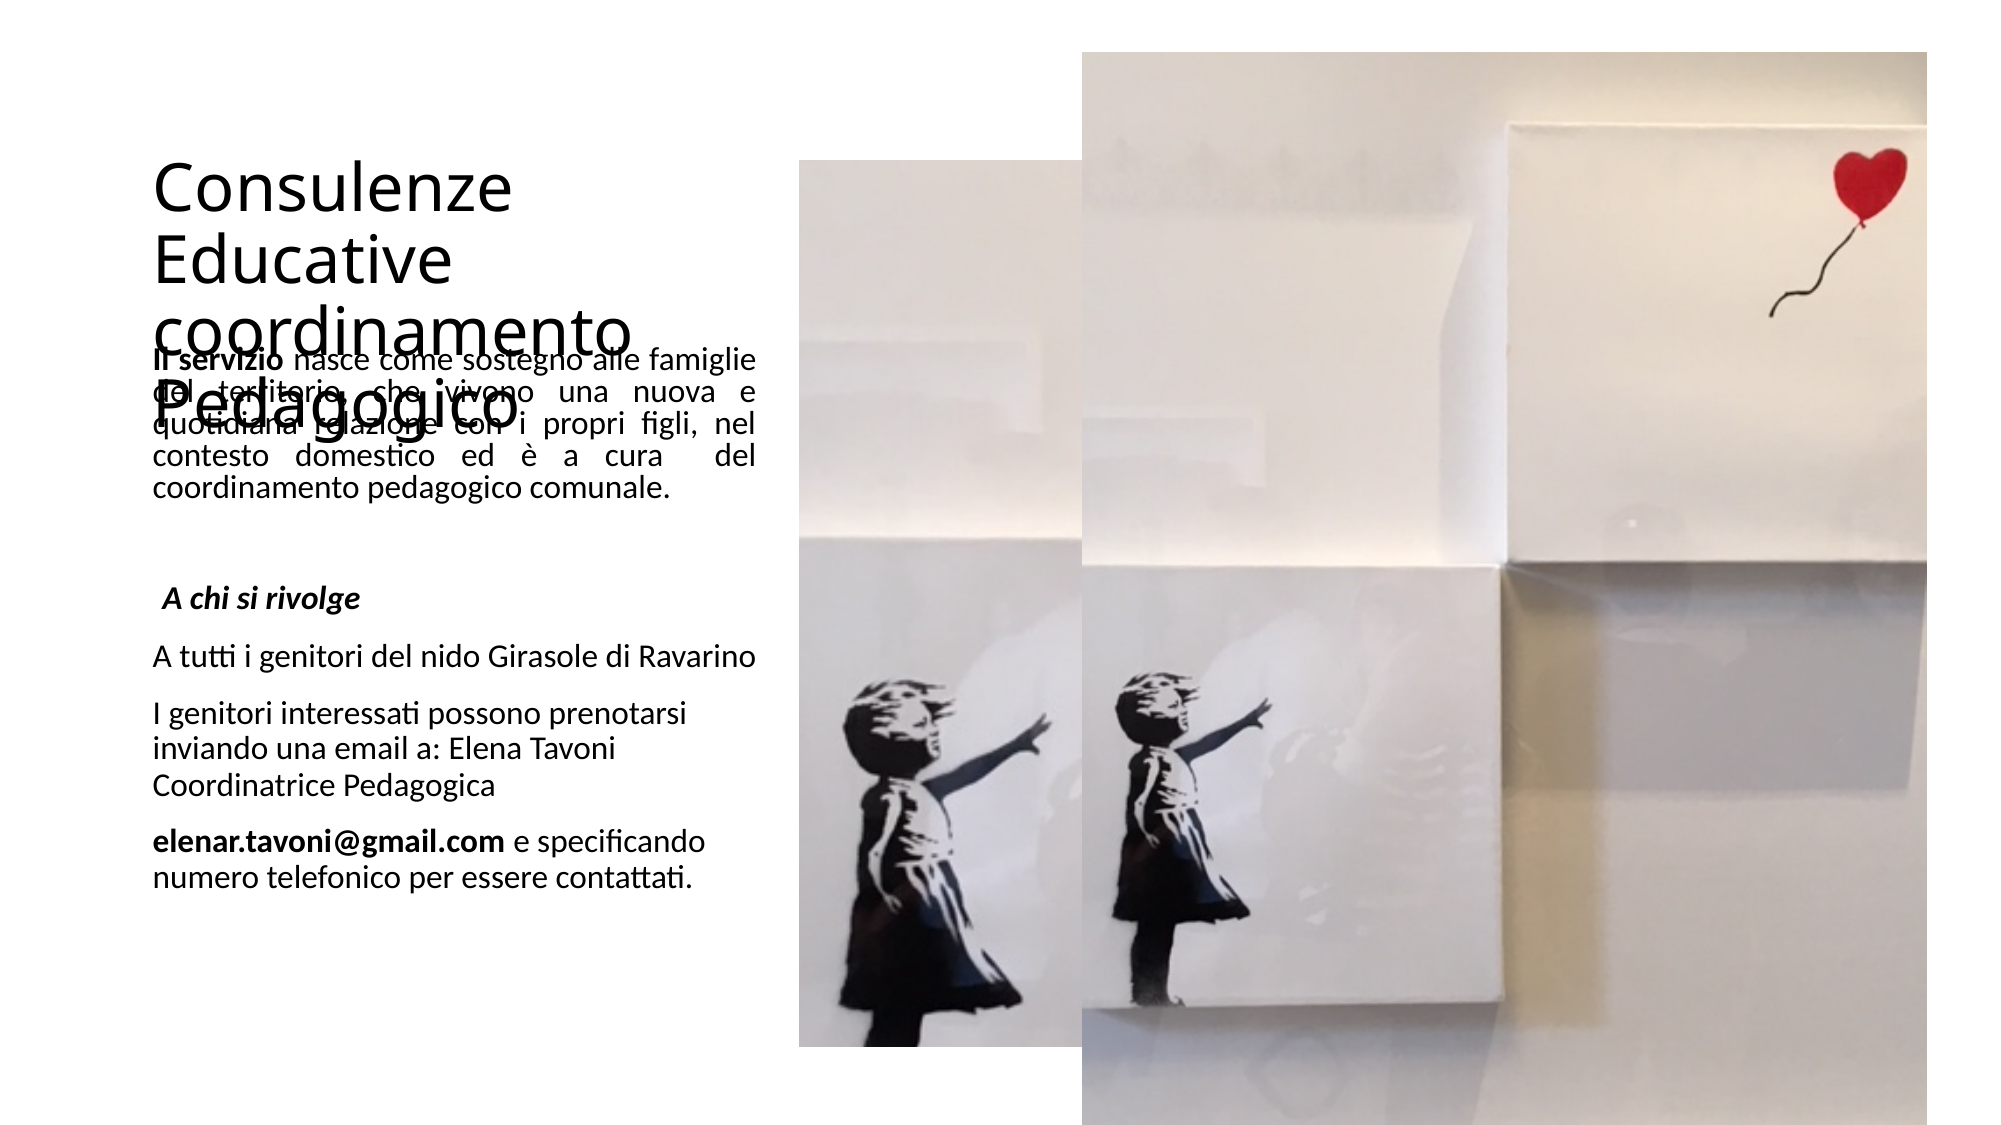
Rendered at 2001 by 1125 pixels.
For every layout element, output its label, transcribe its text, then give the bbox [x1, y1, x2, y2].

picture [799, 52, 1927, 1125]
title Consulenze Educative coordinamento Pedagogico [137, 75, 783, 337]
list Il servizio nasce come sostegno alle famiglie del territorio, che vivono una nuova e quotidiana relazione con i propri figli, nel contesto domestico ed è a cura del coordinamento pedagogico comunale. A chi si rivolge A tutti i genitori del nido Girasole di Ravarino I genitori interessati possono prenotarsi inviando una email a: Elena Tavoni Coordinatrice Pedagogica elenar.tavoni@gmail.com e specificando numero telefonico per essere contattati. [137, 337, 783, 963]
